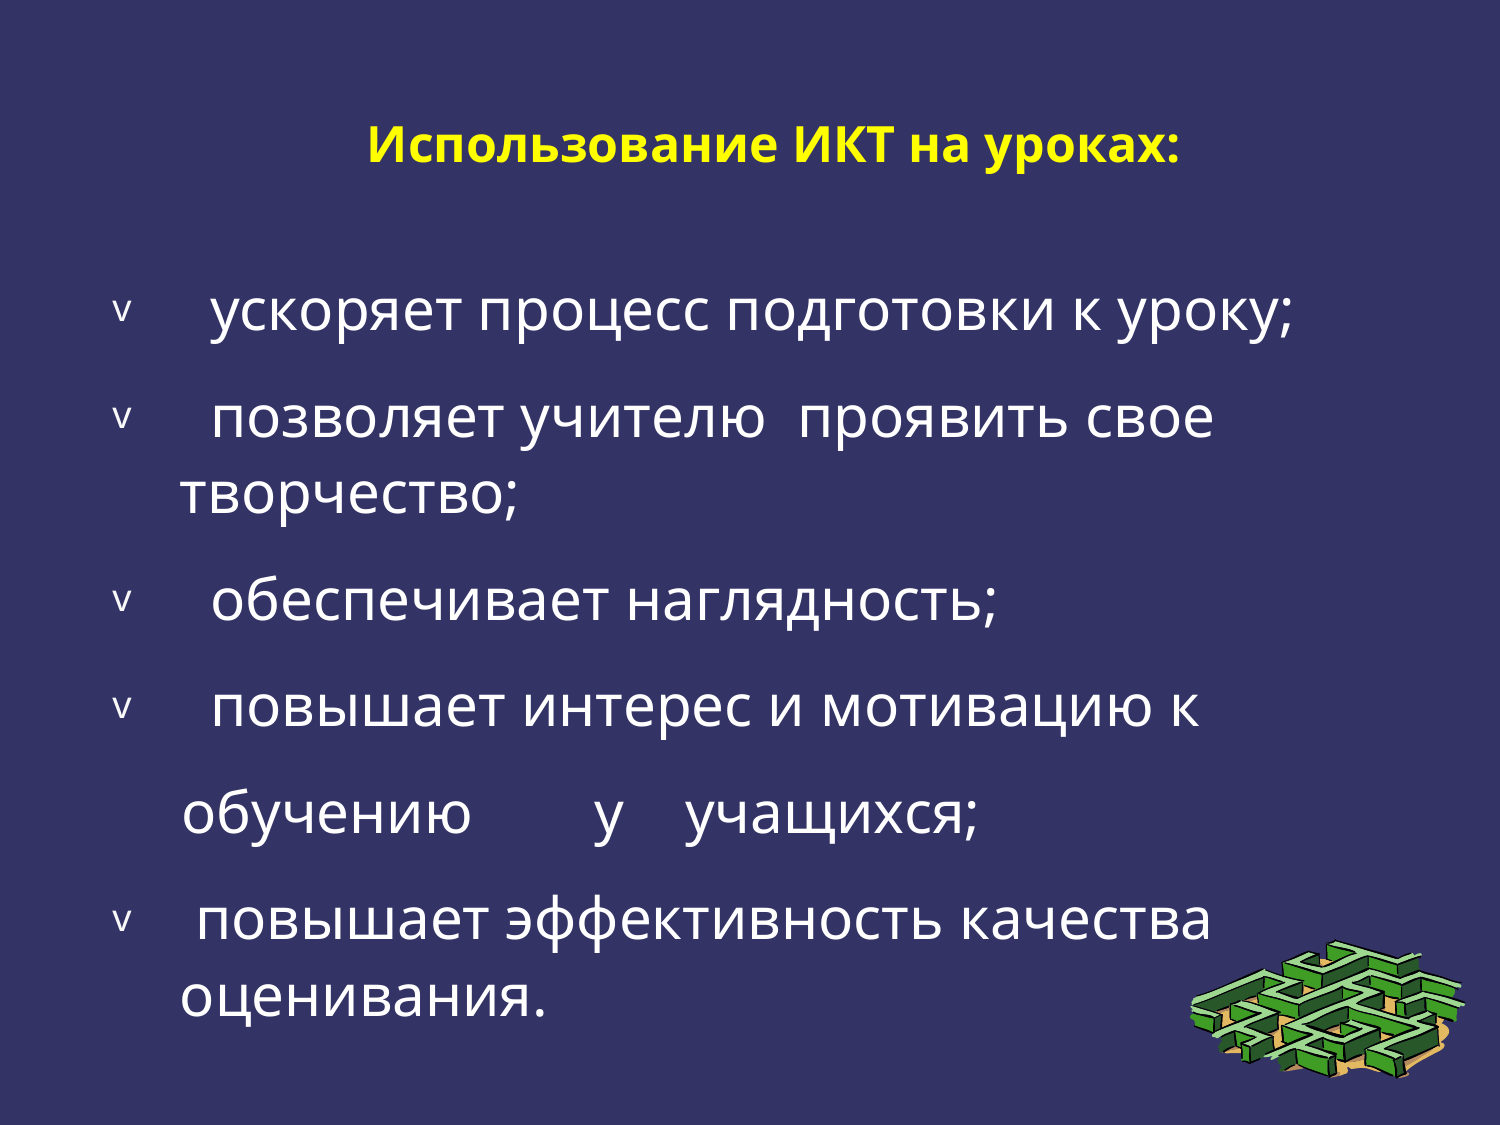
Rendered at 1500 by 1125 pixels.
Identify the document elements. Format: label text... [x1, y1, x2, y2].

list ускоряет процесс подготовки к уроку; позволяет учителю проявить свое творчество; обеспечивает наглядность; повышает интерес и мотивацию к обучению у учащихся; повышает эффективность качества оценивания. [75, 257, 1425, 1038]
title Использование ИКТ на уроках: [105, 105, 1456, 201]
